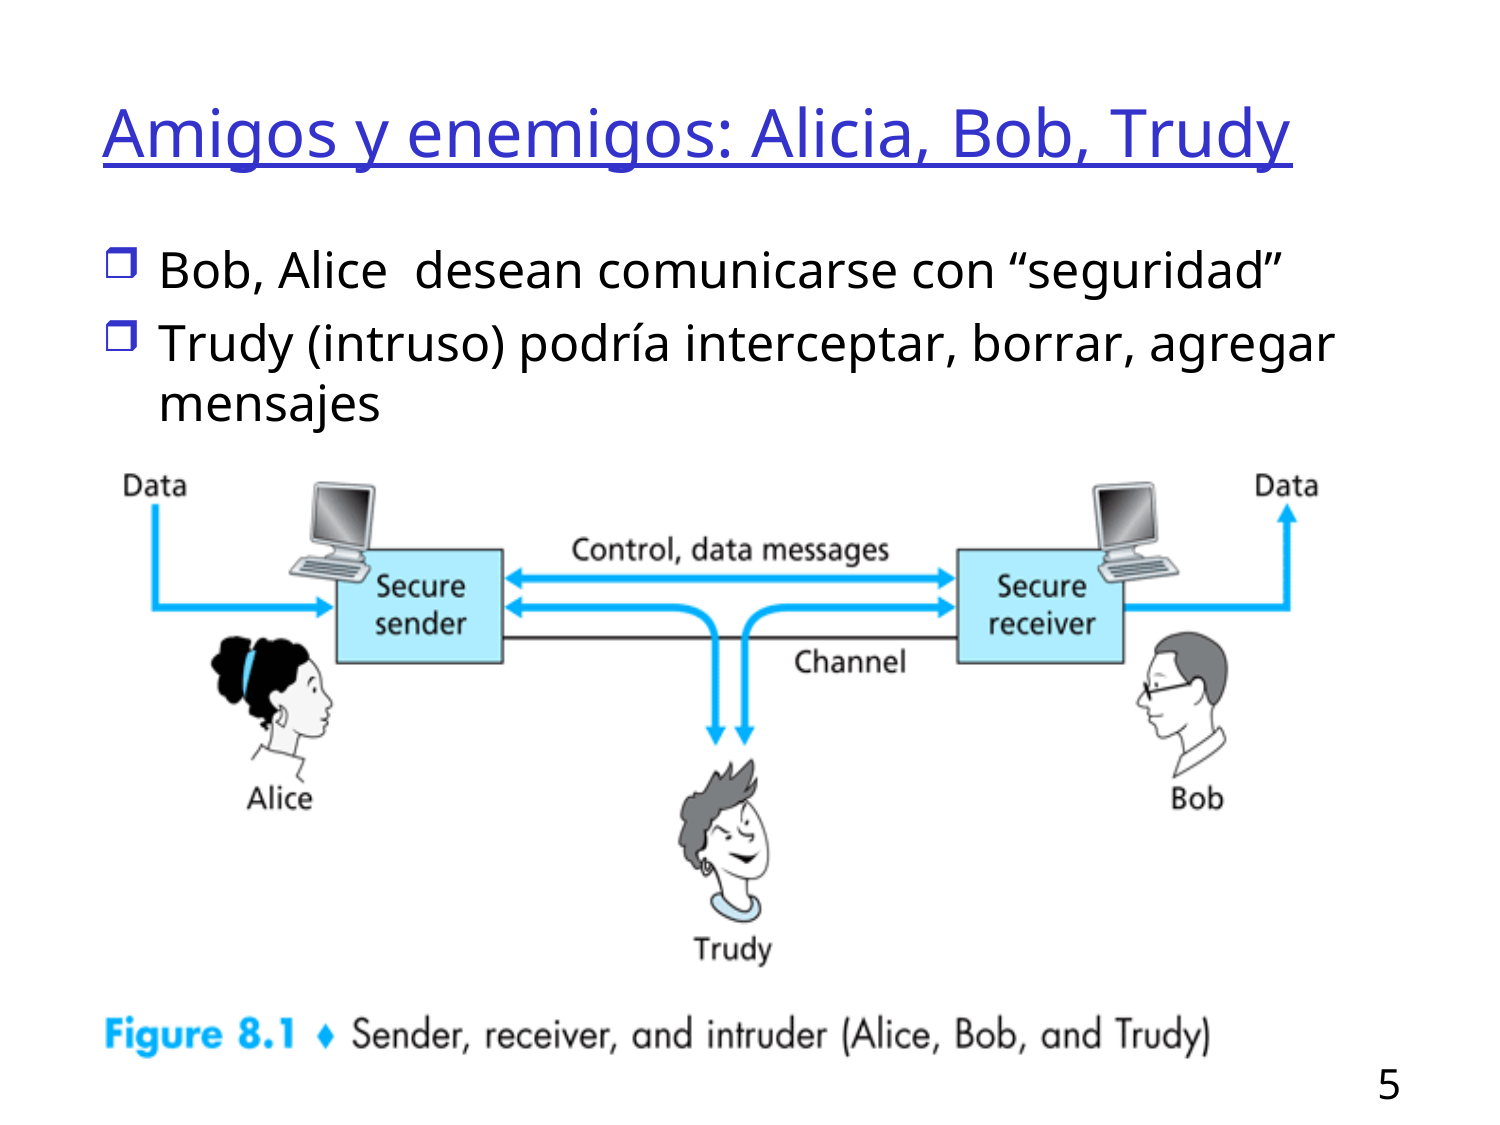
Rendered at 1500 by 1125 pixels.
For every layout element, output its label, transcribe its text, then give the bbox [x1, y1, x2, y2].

list Bob, Alice desean comunicarse con “seguridad” Trudy (intruso) podría interceptar, borrar, agregar mensajes [87, 231, 1424, 497]
title Amigos y enemigos: Alicia, Bob, Trudy [87, 37, 1363, 225]
picture [104, 470, 1323, 1062]
